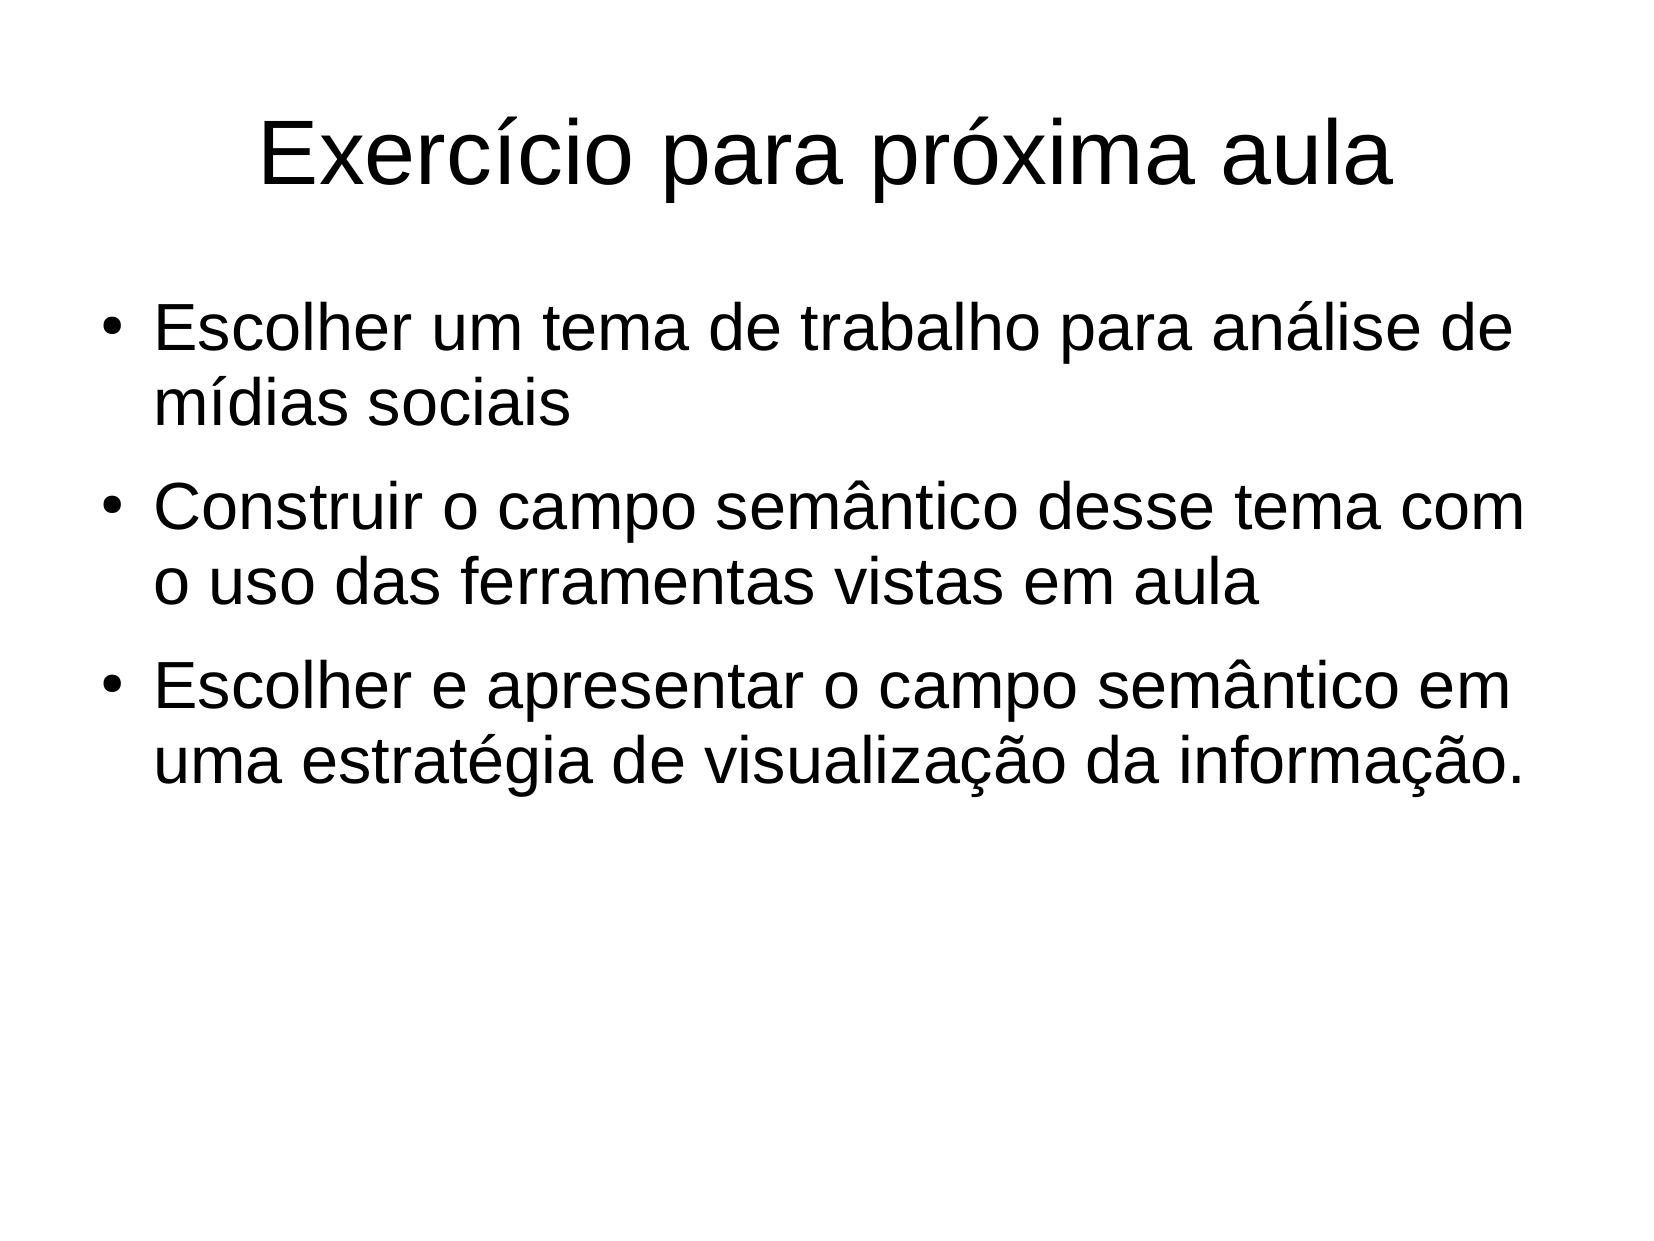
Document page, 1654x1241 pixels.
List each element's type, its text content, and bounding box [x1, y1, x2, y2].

title Exercício para próxima aula [82, 49, 1571, 257]
list Escolher um tema de trabalho para análise de mídias sociais Construir o campo semântico desse tema com o uso das ferramentas vistas em aula Escolher e apresentar o campo semântico em uma estratégia de visualização da informação. [82, 290, 1571, 1010]
